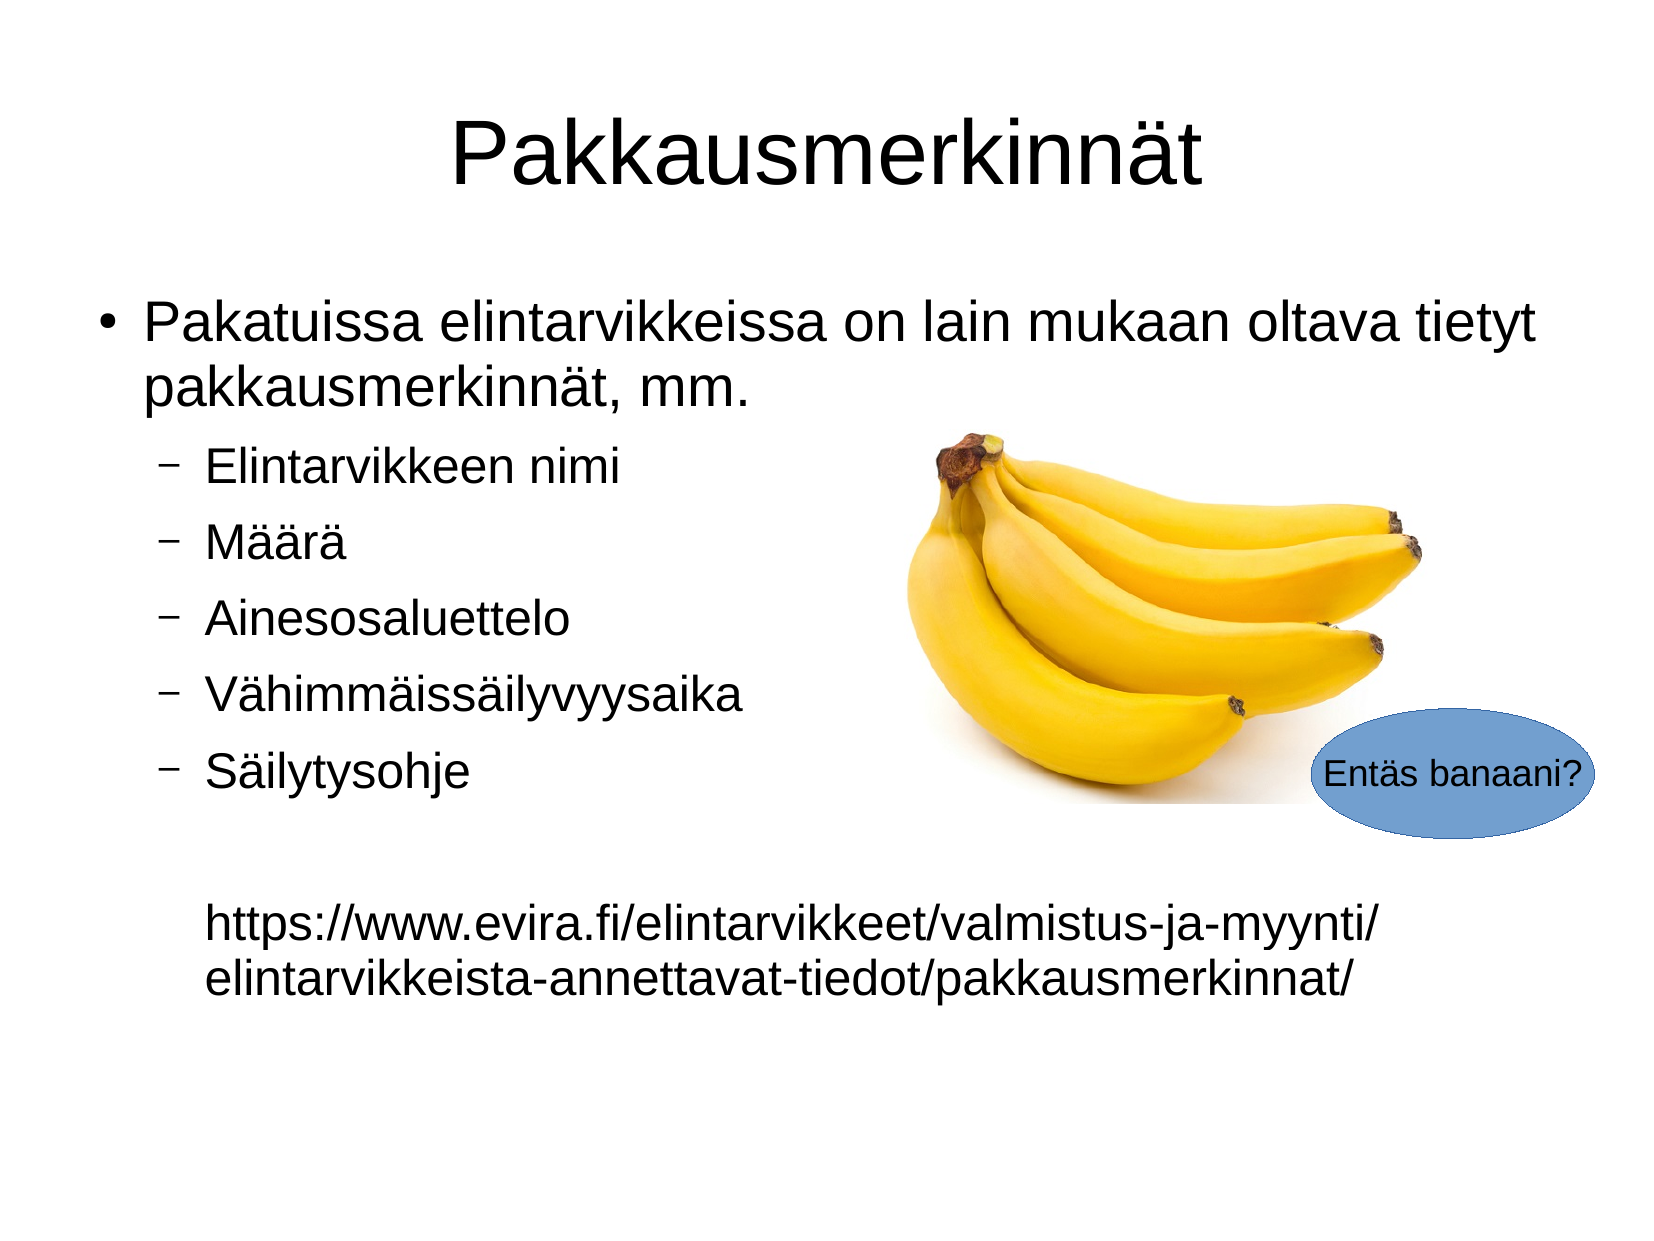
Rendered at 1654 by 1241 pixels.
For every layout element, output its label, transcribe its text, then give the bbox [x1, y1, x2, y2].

text_box Entäs banaani? [1311, 708, 1595, 839]
picture [874, 429, 1453, 804]
list Pakatuissa elintarvikkeissa on lain mukaan oltava tietyt pakkausmerkinnät, mm. Elintarvikkeen nimi Määrä Ainesosaluettelo Vähimmäissäilyvyysaika Säilytysohje https://www.evira.fi/elintarvikkeet/valmistus-ja-myynti/elintarvikkeista-annettavat-tiedot/pakkausmerkinnat/ [82, 290, 1571, 1010]
title Pakkausmerkinnät [82, 49, 1571, 257]
